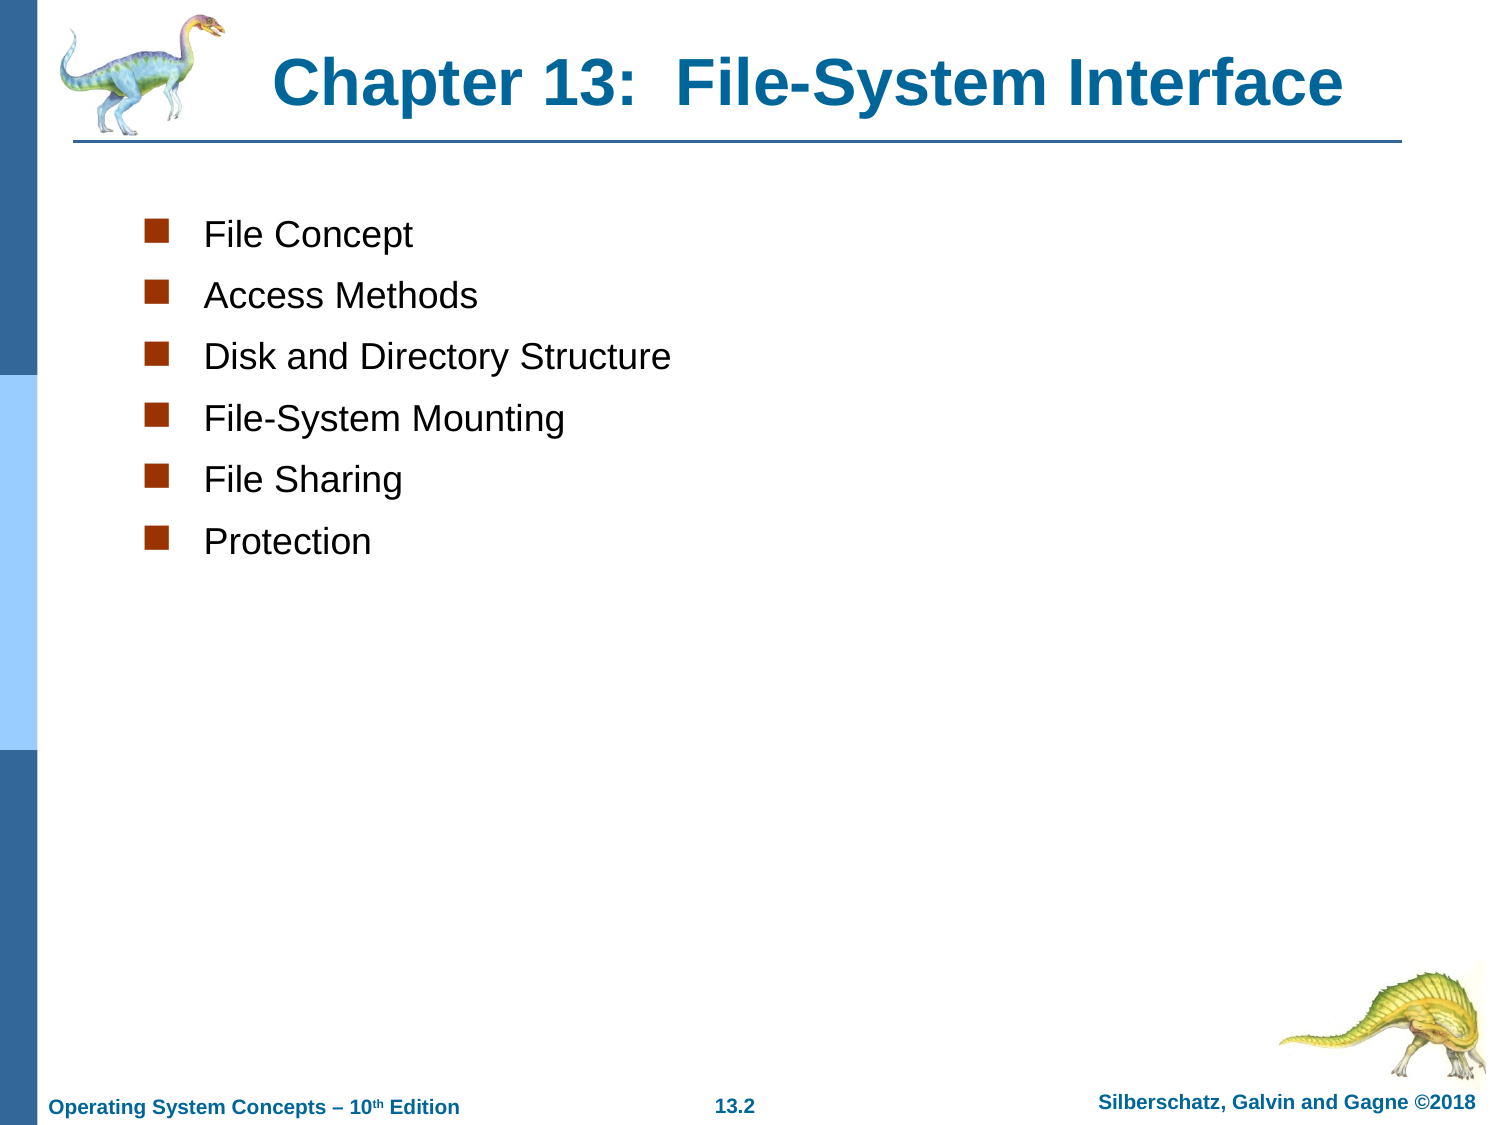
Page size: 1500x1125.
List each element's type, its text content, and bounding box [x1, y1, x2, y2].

title Chapter 13: File-System Interface [158, 31, 1460, 127]
list File Concept Access Methods Disk and Directory Structure File-System Mounting File Sharing Protection [132, 202, 1069, 776]
picture [1275, 959, 1486, 1090]
picture [1415, 1094, 1423, 1099]
picture [46, 0, 243, 149]
